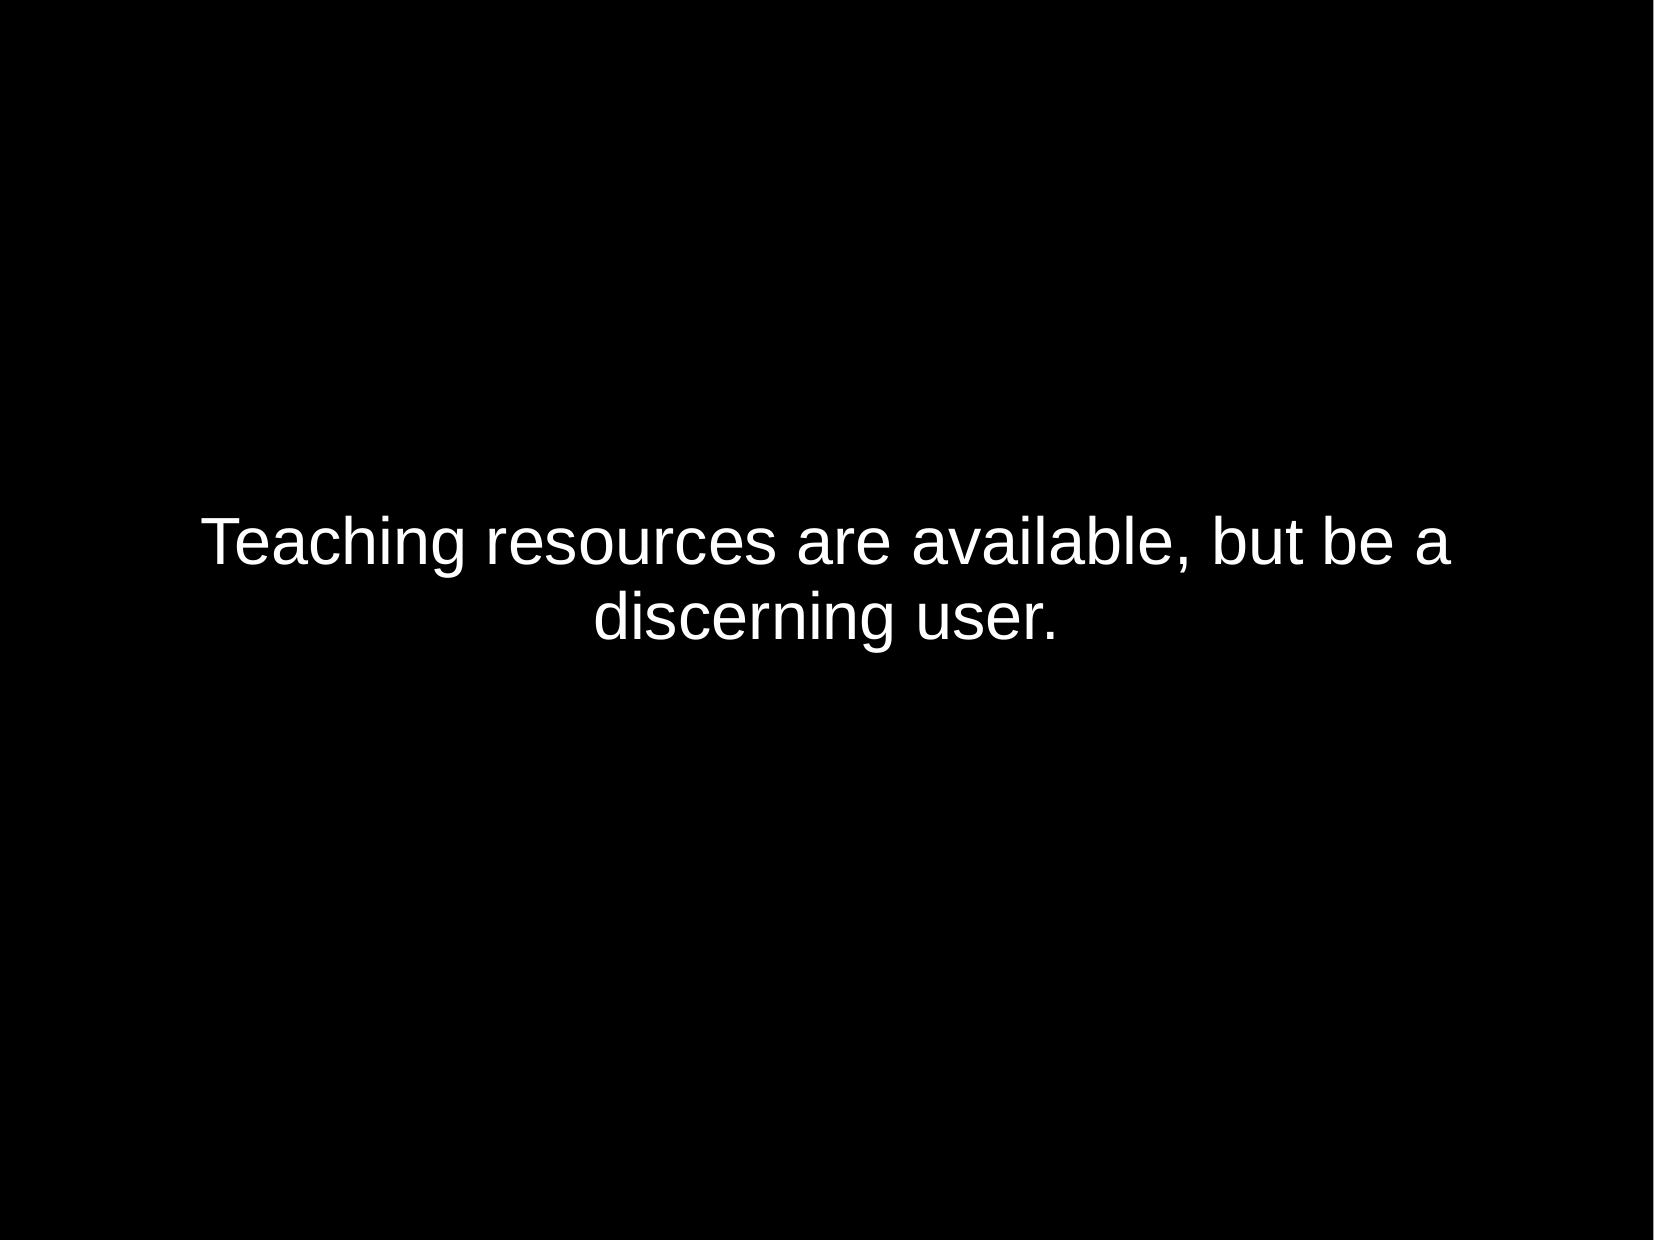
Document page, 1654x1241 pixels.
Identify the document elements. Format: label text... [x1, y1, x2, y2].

subtitle Teaching resources are available, but be a discerning user. [82, 56, 1571, 1102]
